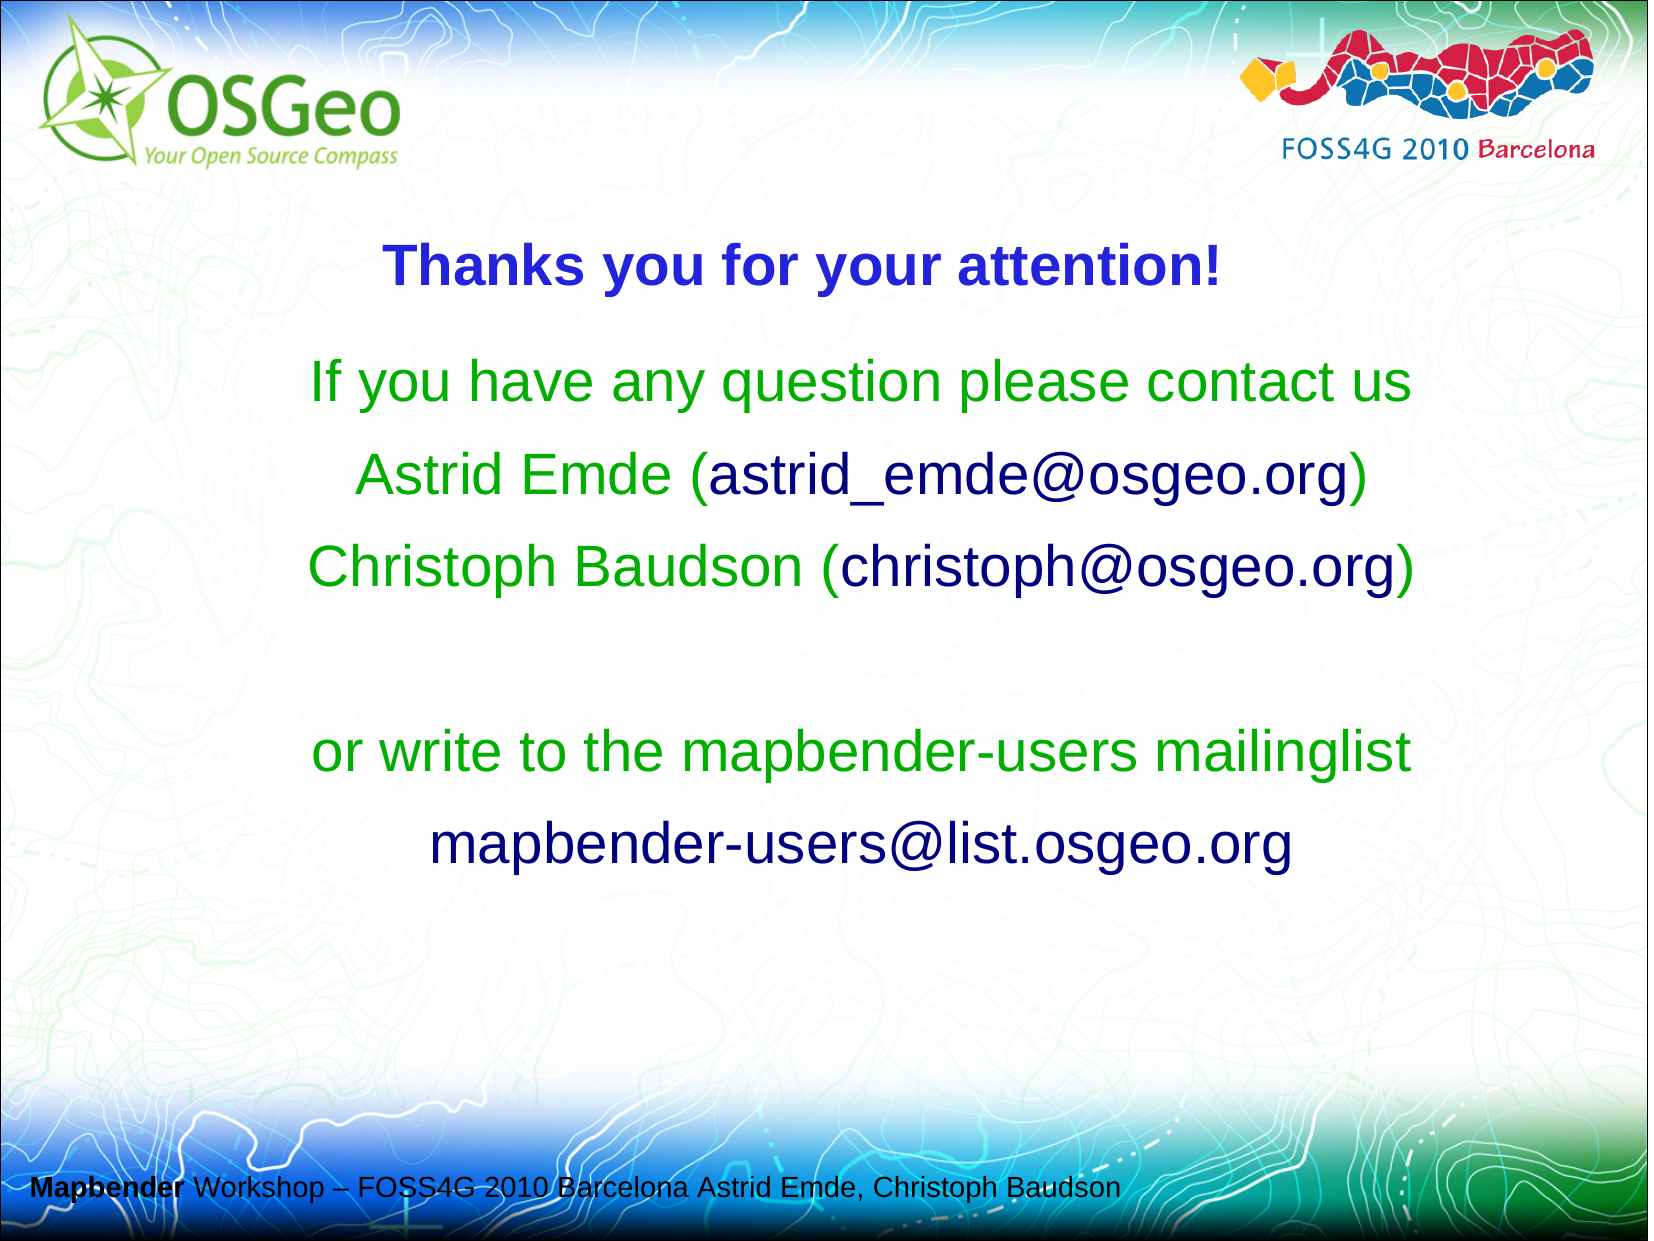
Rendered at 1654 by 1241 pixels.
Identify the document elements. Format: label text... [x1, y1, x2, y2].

title Thanks you for your attention! [59, 177, 1548, 353]
list If you have any question please contact us Astrid Emde (astrid_emde@osgeo.org) Christoph Baudson (christoph@osgeo.org) or write to the mapbender-users mailinglist mapbender-users@list.osgeo.org [118, 349, 1607, 1182]
picture [1, 1, 1647, 1240]
